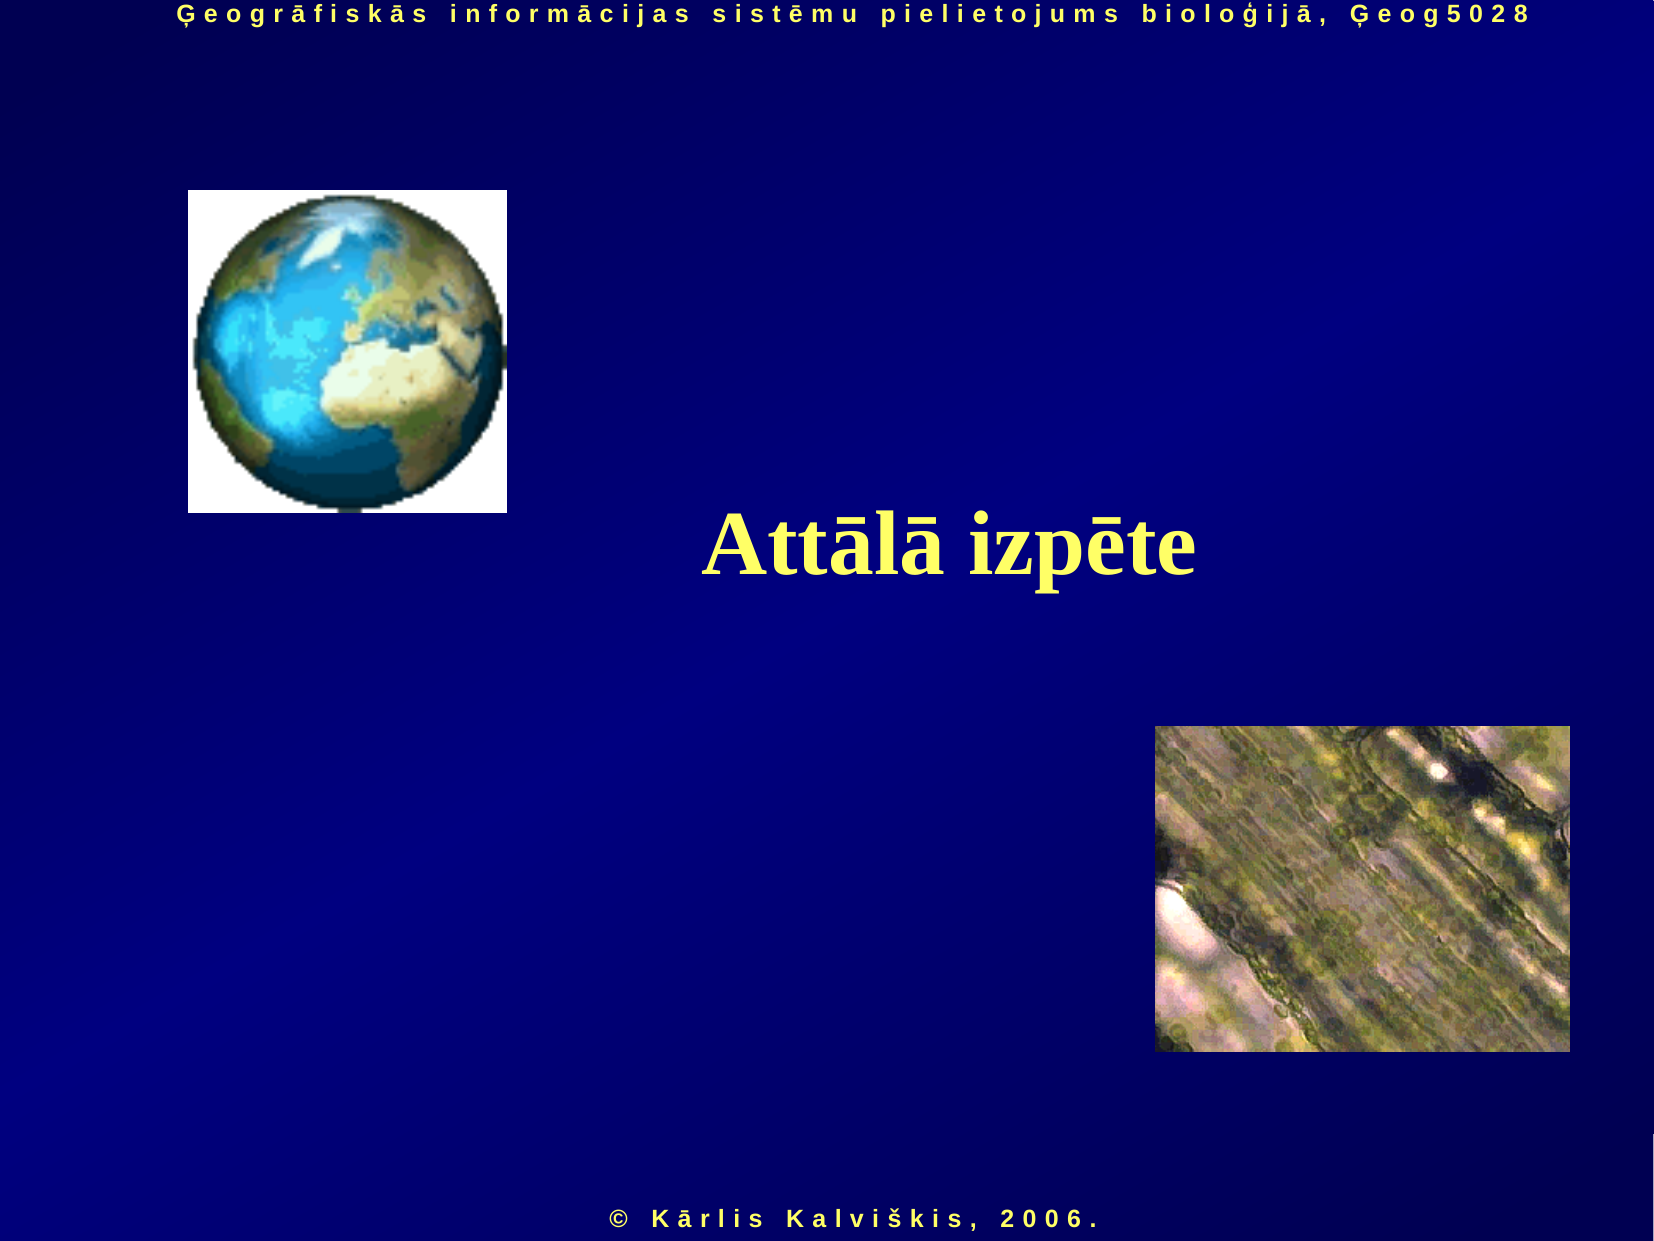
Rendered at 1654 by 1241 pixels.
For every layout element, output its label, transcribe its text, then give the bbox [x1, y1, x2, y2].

title Attālā izpēte [492, 470, 1406, 617]
picture [188, 190, 507, 513]
picture [1155, 726, 1570, 1052]
